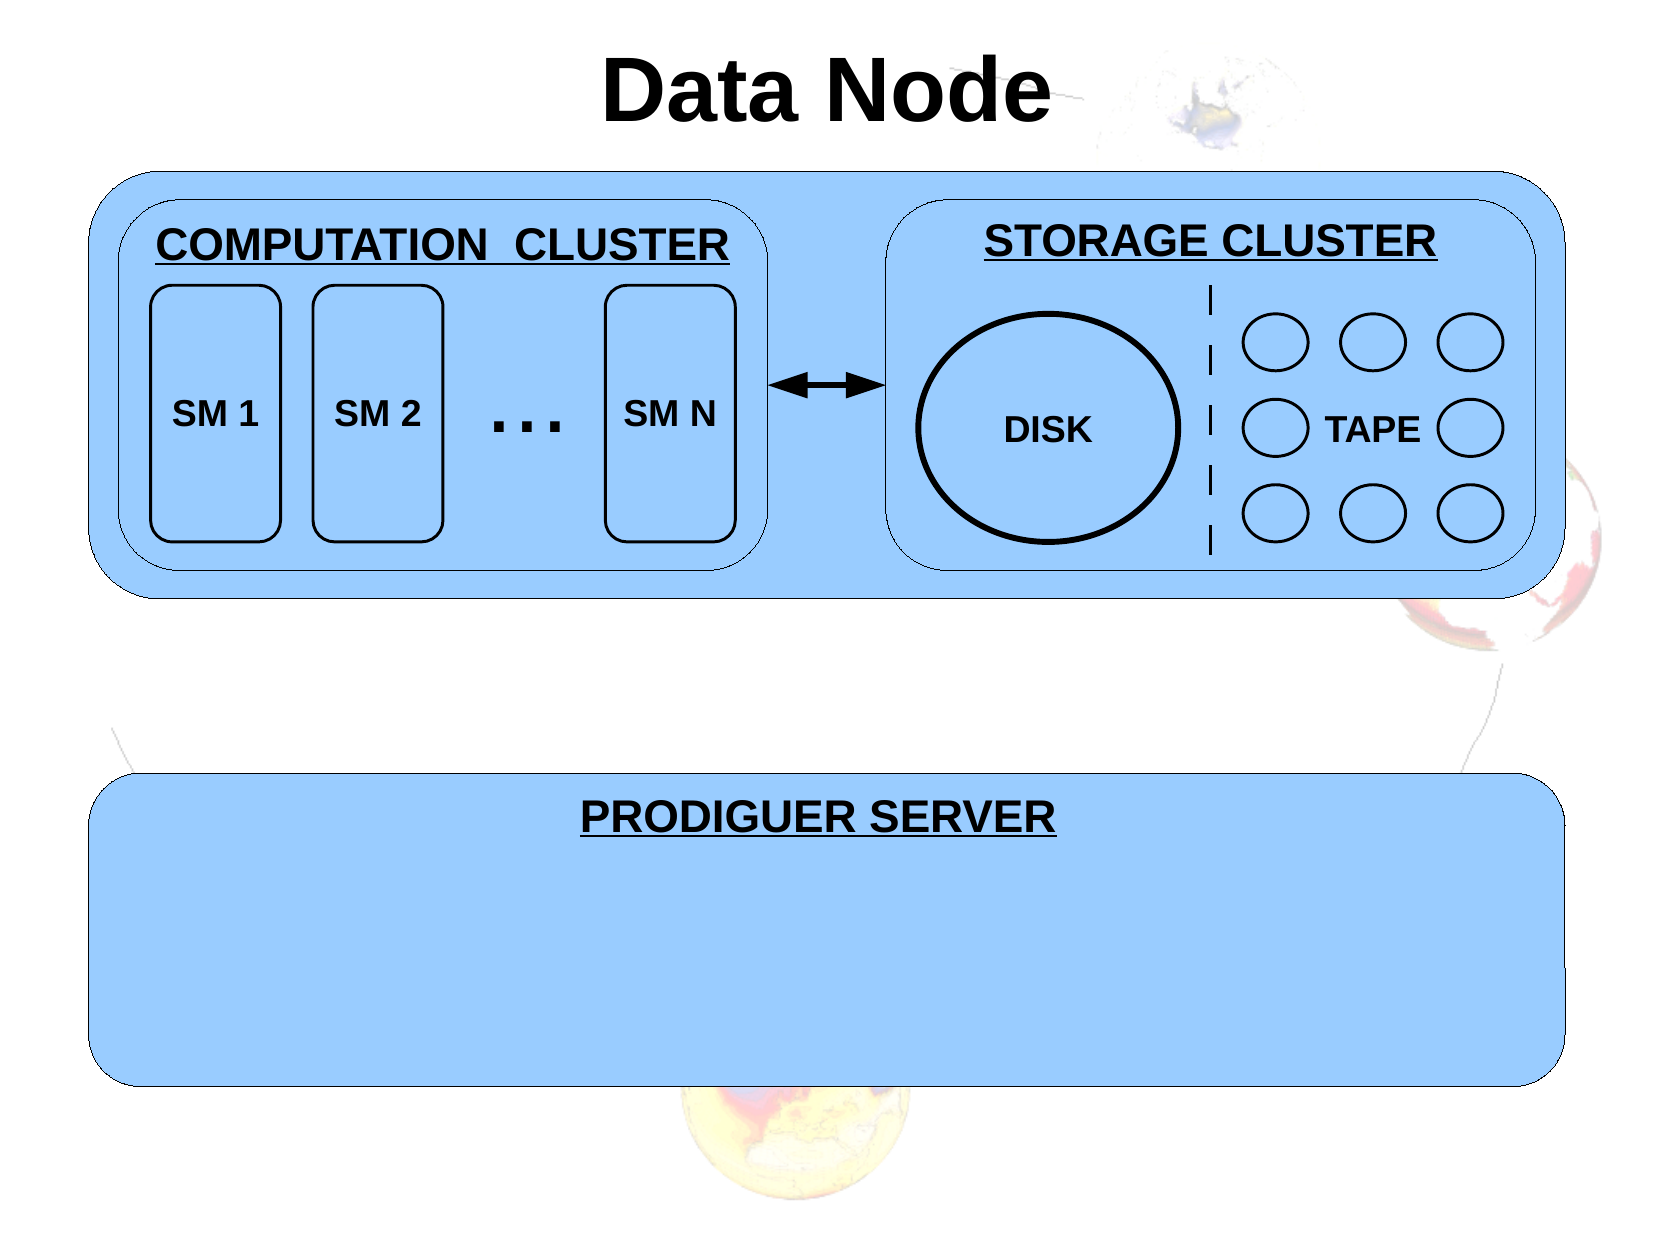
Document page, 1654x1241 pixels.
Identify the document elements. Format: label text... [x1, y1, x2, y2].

title Data Node [82, 14, 1571, 165]
picture [0, 0, 1654, 1241]
text_box DISK [950, 401, 1146, 459]
text_box COMPUTATION CLUSTER [118, 211, 768, 278]
text_box [88, 773, 1566, 1087]
text_box PRODIGUER SERVER [565, 783, 1063, 850]
text_box ... [462, 334, 593, 461]
text_box SM 2 [312, 285, 443, 542]
text_box SM N [605, 285, 736, 542]
text_box SM 1 [150, 285, 281, 542]
text_box TAPE [1275, 401, 1471, 459]
text_box STORAGE CLUSTER [885, 207, 1536, 274]
text_box [88, 171, 1566, 599]
